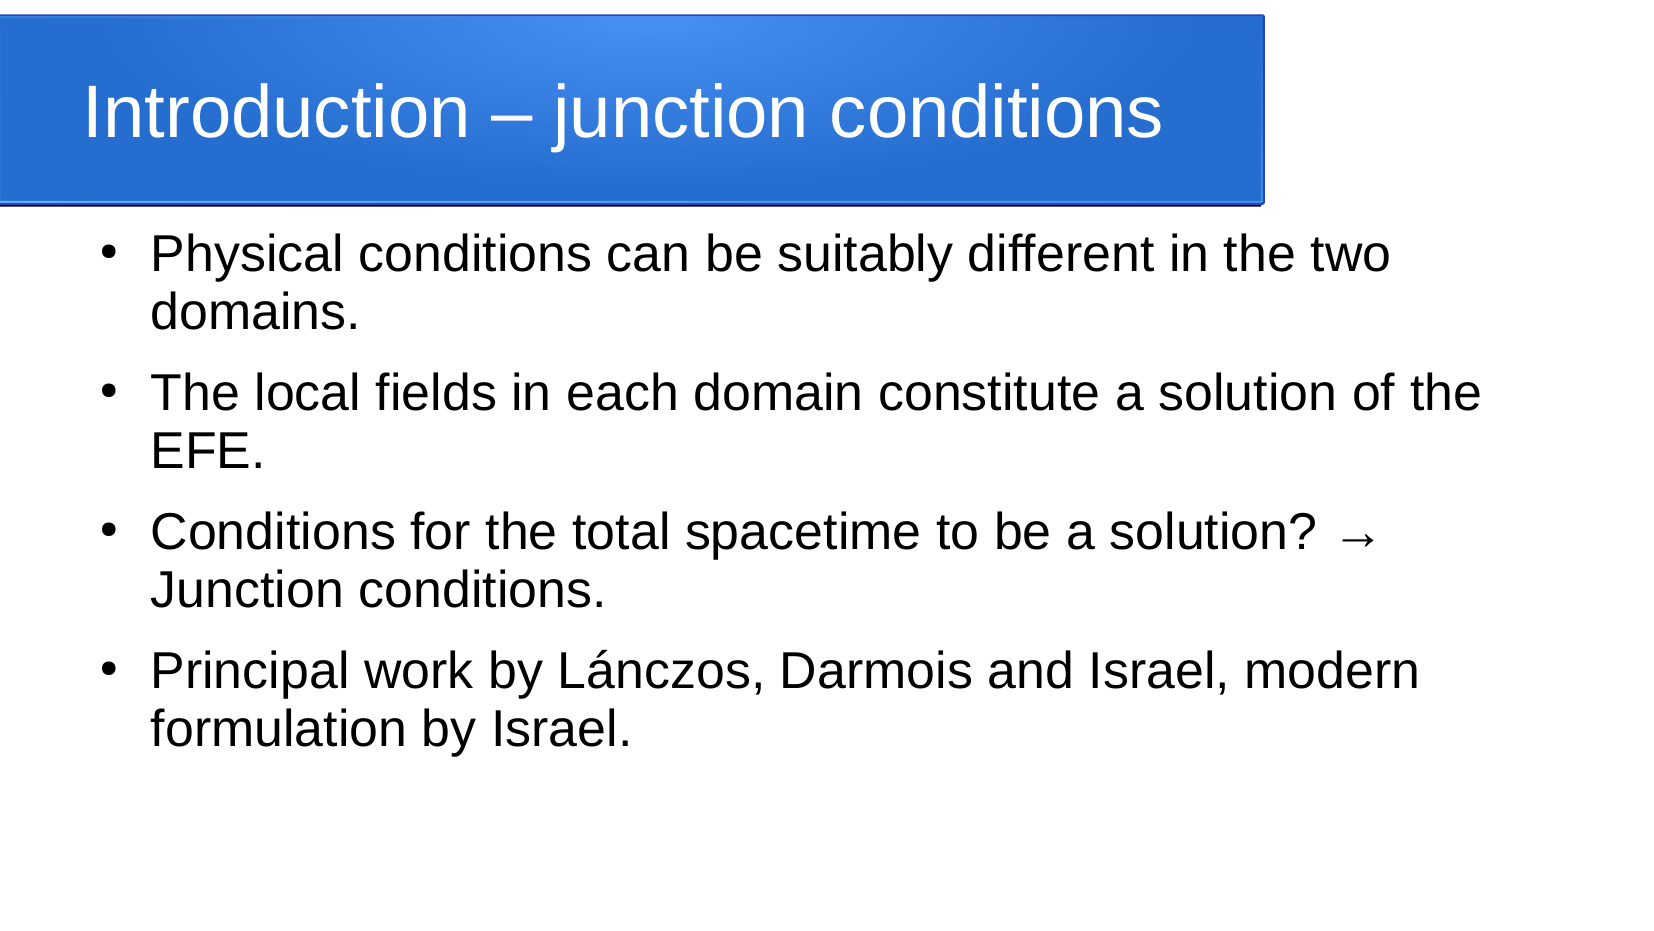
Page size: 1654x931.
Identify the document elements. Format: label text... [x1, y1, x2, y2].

list Physical conditions can be suitably different in the two domains. The local fields in each domain constitute a solution of the EFE. Conditions for the total spacetime to be a solution? → Junction conditions. Principal work by Lánczos, Darmois and Israel, modern formulation by Israel. [82, 224, 1571, 764]
title Introduction – junction conditions [82, 35, 1235, 189]
